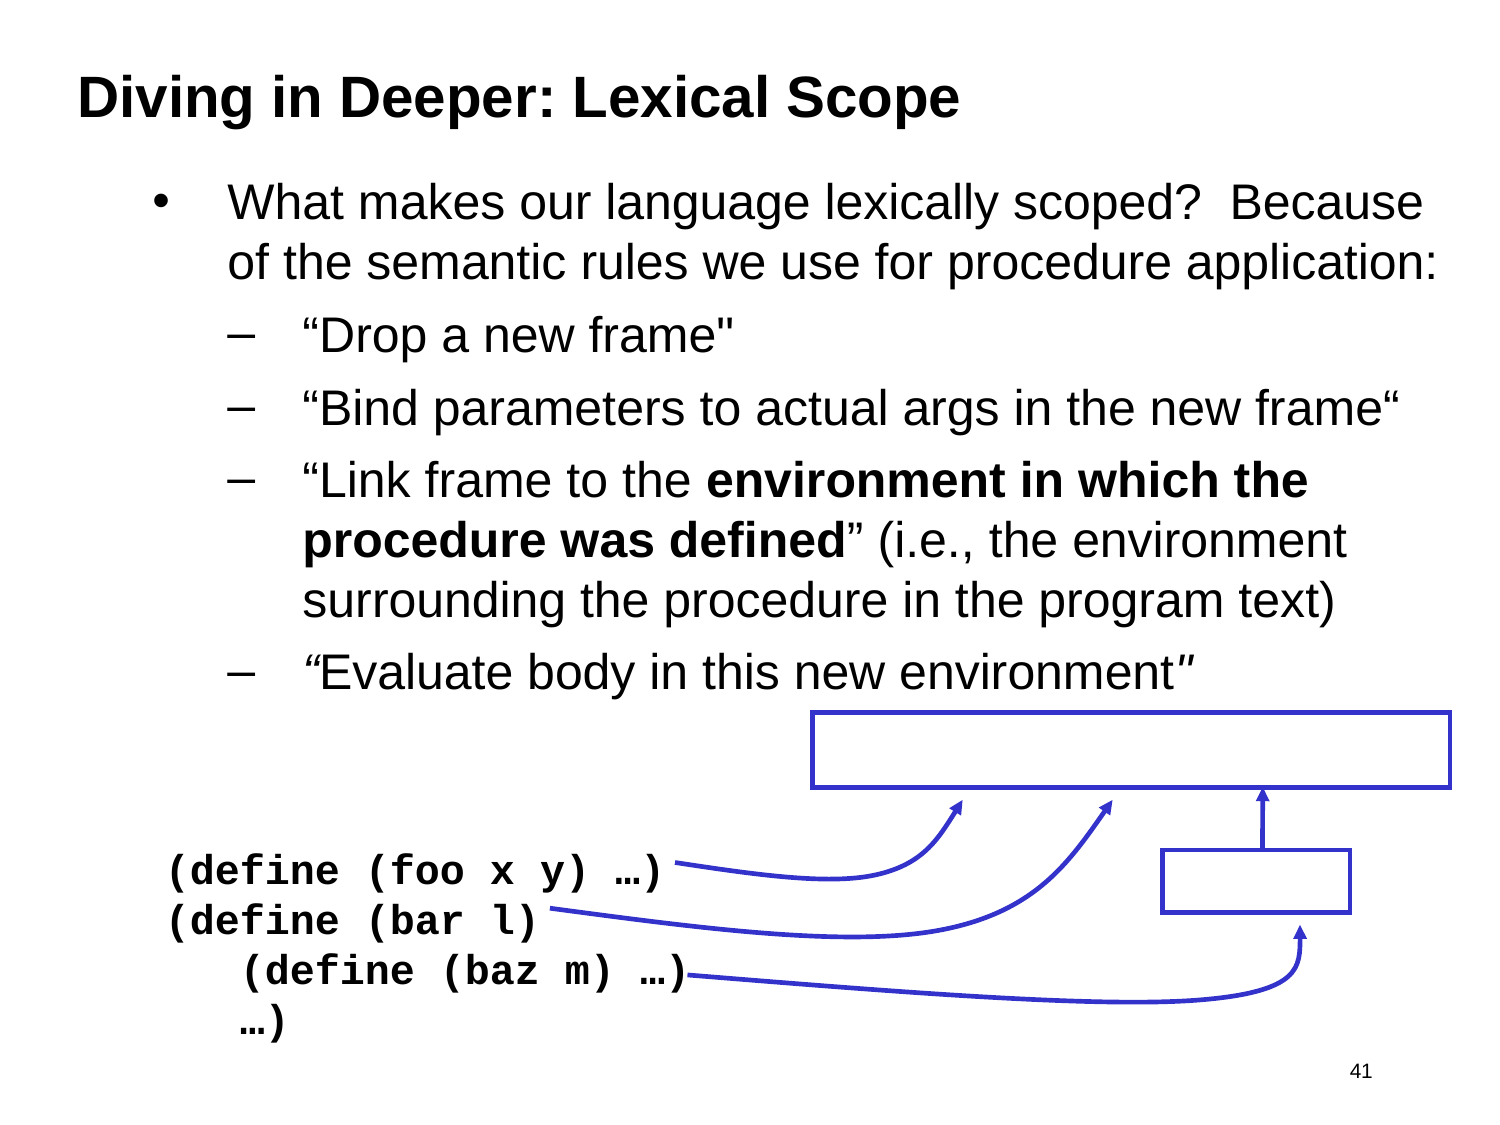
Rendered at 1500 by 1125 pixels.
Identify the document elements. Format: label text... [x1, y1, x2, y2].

text_box <number> [1025, 1049, 1388, 1101]
text_box What makes our language lexically scoped? Because of the semantic rules we use for procedure application: “Drop a new frame" “Bind parameters to actual args in the new frame“ “Link frame to the environment in which the procedure was defined” (i.e., the environment surrounding the procedure in the program text) “Evaluate body in this new environment" [62, 162, 1485, 1000]
text_box Diving in Deeper: Lexical Scope [62, 24, 1338, 162]
text_box (define (foo x y) …) (define (bar l) (define (baz m) …) …) [149, 834, 801, 1051]
